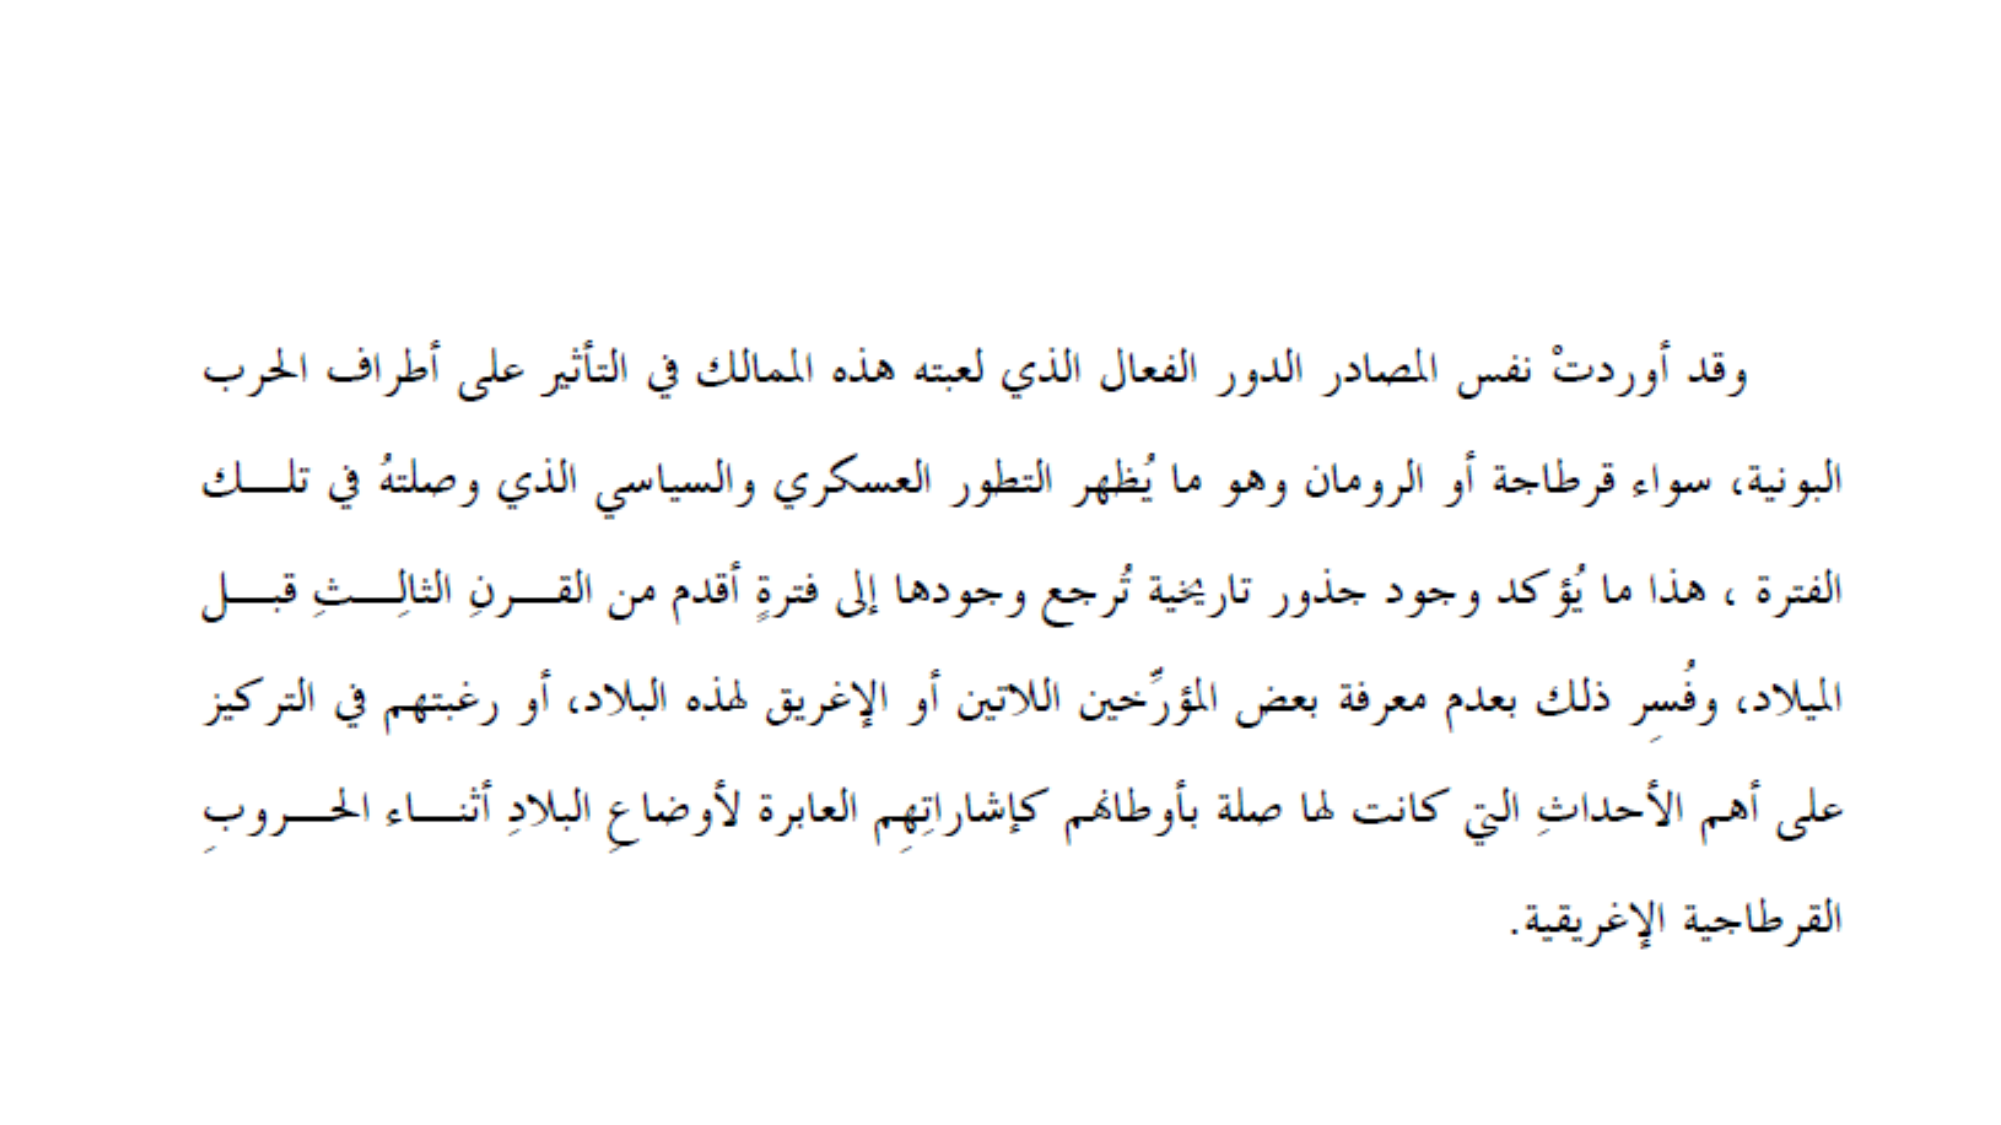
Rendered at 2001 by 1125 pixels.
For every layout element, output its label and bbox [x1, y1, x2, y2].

picture [166, 304, 1907, 1018]
